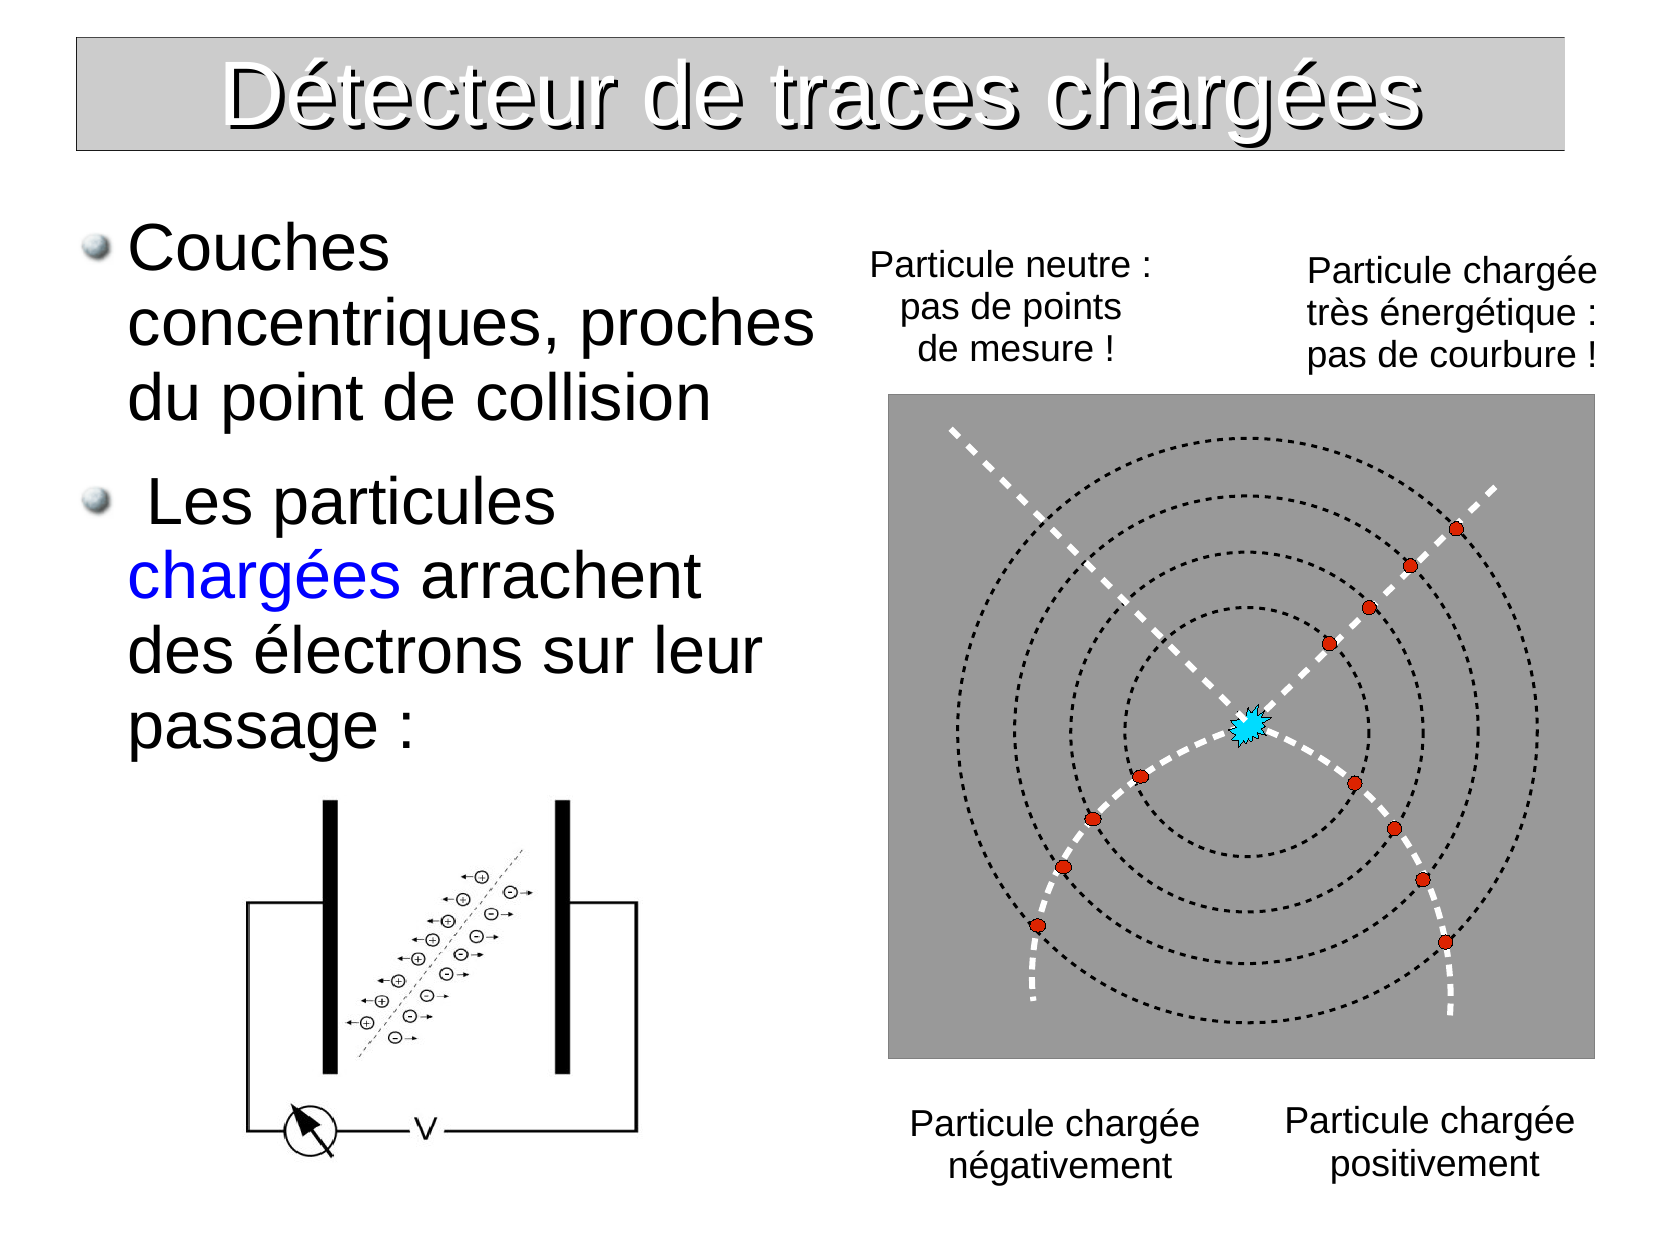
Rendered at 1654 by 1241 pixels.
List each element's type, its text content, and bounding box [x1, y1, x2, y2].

text_box Particule chargée positivement [1269, 1092, 1591, 1192]
text_box Particule neutre : pas de points de mesure ! [854, 235, 1178, 377]
picture [225, 779, 661, 1171]
title Détecteur de traces chargées [76, 37, 1565, 151]
text_box [888, 394, 1595, 1059]
list Couches concentriques, proches du point de collision Les particules chargées arrachent des électrons sur leur passage : Les électron d'ionisation sont collectés : signal électrique mesuré au point de passage de la particule [56, 210, 822, 1201]
text_box Particule chargée très énergétique : pas de courbure ! [1281, 241, 1624, 422]
text_box Particule chargée négativement [894, 1095, 1216, 1195]
